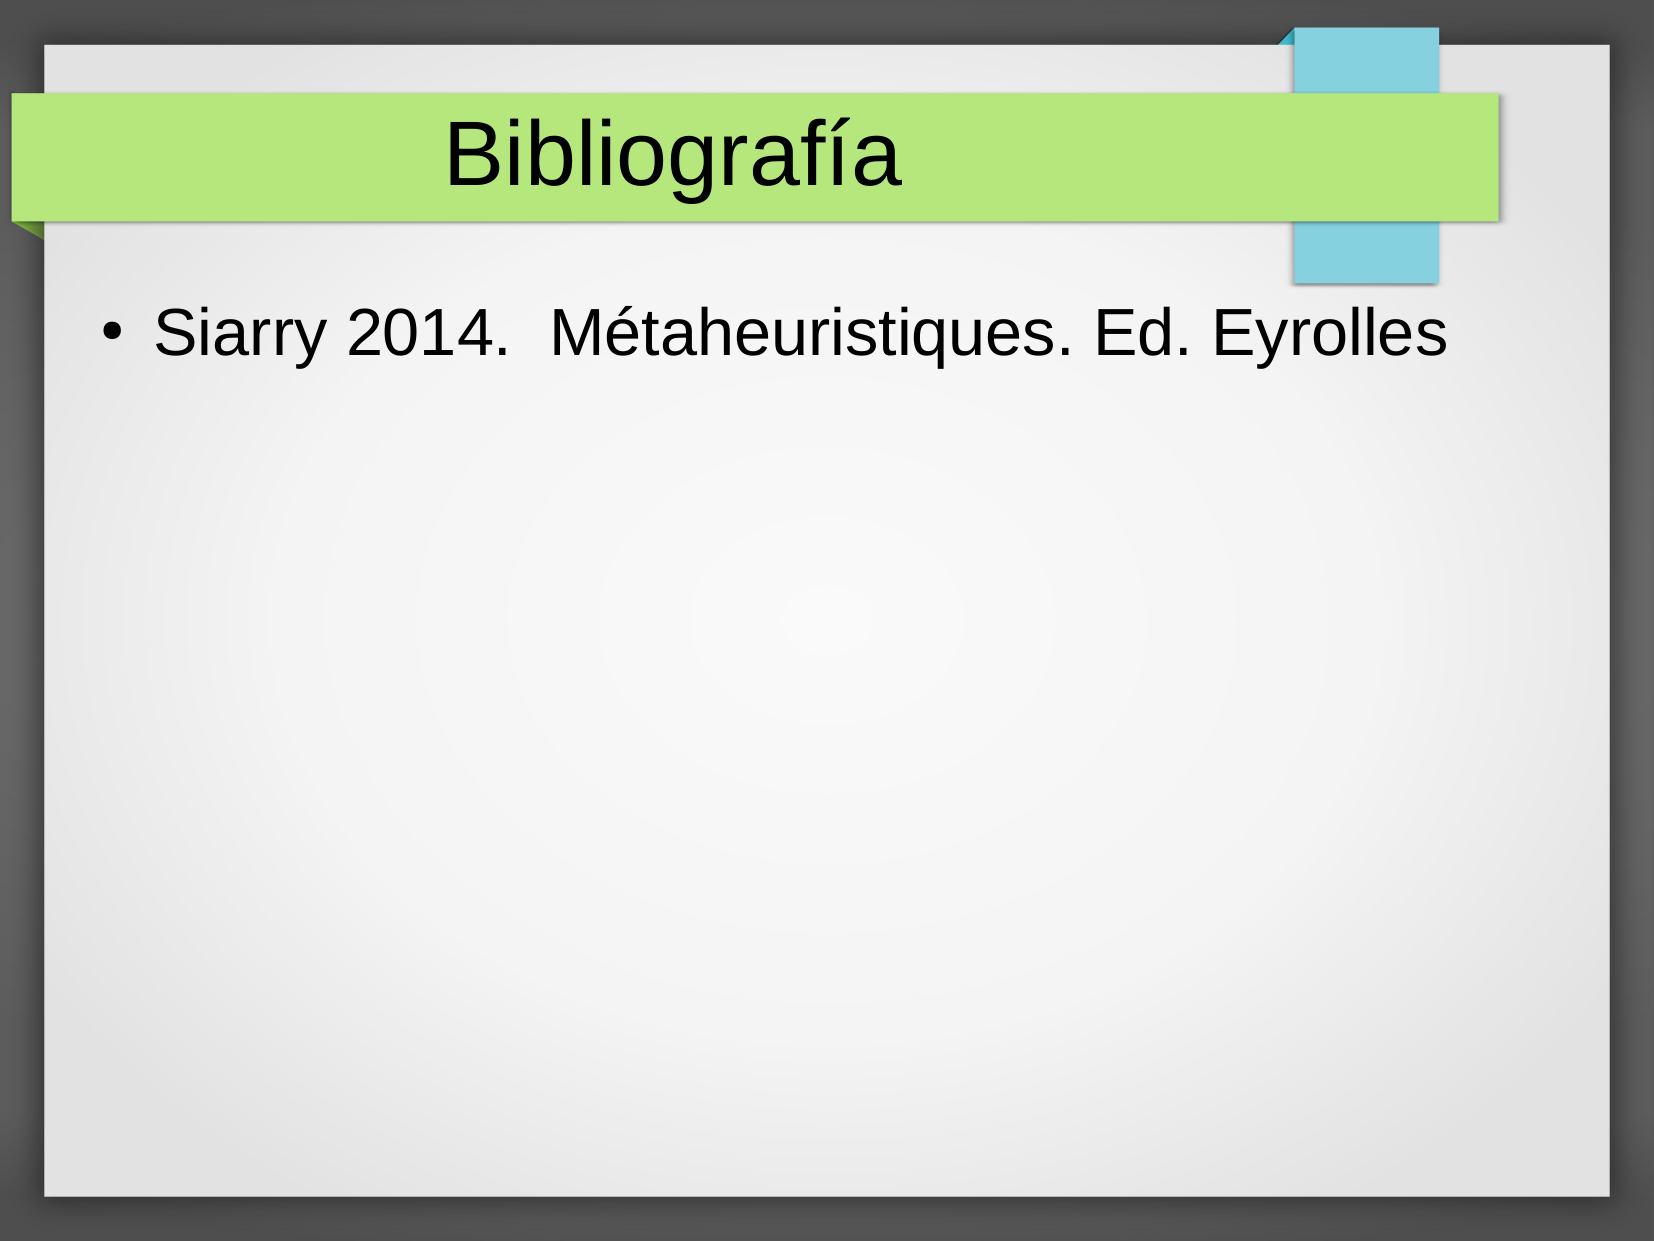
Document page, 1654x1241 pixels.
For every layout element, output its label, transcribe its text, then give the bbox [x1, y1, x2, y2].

picture [0, 0, 1654, 1241]
title Bibliografía [82, 94, 1264, 213]
list Siarry 2014. Métaheuristiques. Ed. Eyrolles [82, 295, 1571, 1015]
